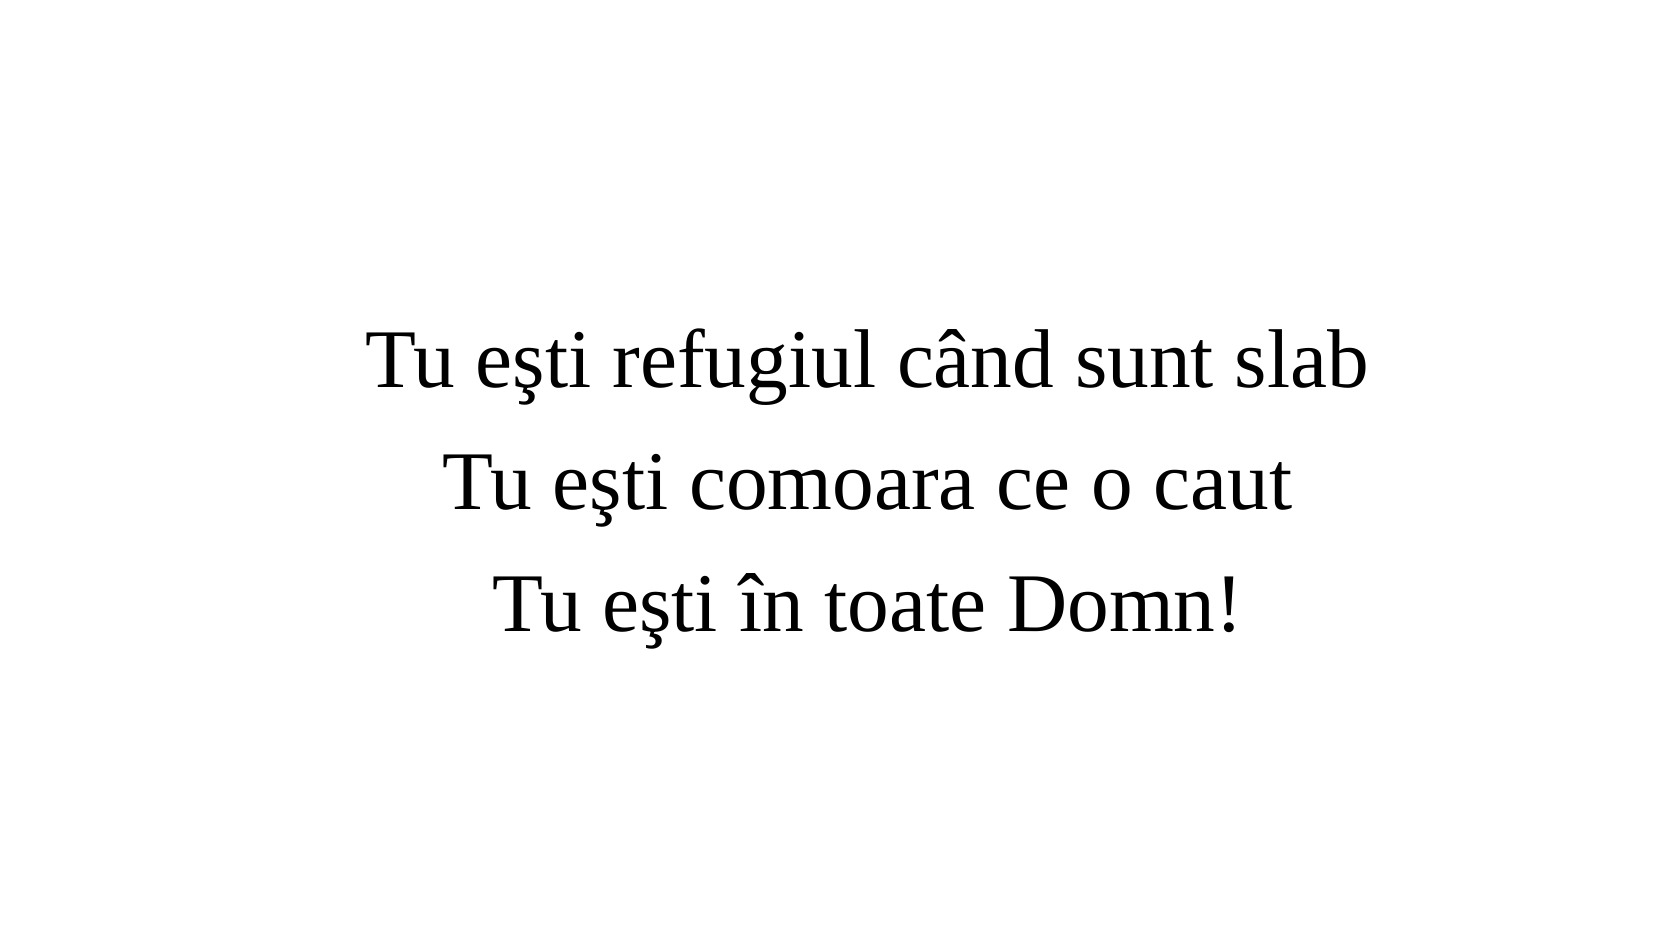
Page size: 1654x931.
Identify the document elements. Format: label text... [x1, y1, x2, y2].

subtitle Tu eşti refugiul când sunt slab Tu eşti comoara ce o caut Tu eşti în toate Domn! [153, 301, 1583, 651]
